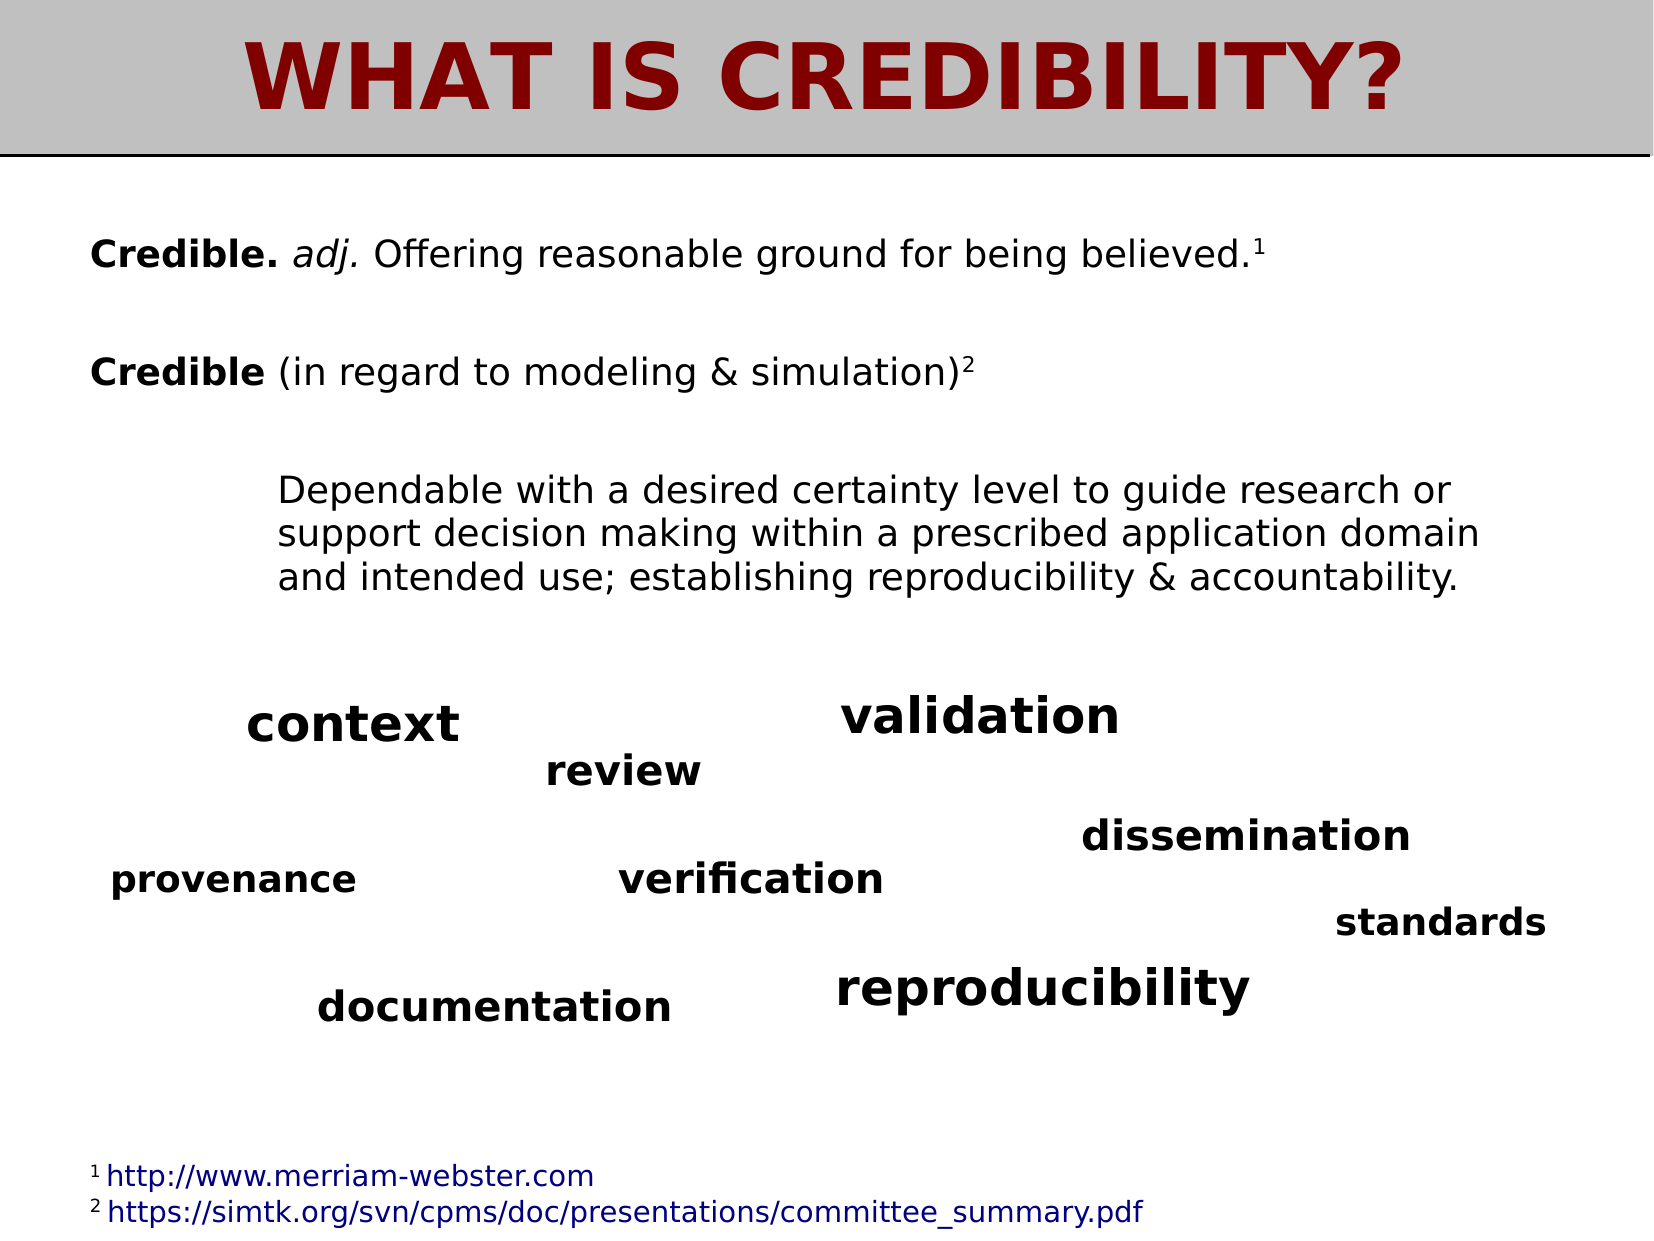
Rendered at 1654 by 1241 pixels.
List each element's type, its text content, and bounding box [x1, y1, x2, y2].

text_box reproducibility [821, 951, 1267, 1025]
text_box standards [1320, 893, 1562, 952]
text_box documentation [302, 975, 688, 1039]
text_box dissemination [1066, 804, 1455, 868]
text_box [0, 0, 1654, 156]
text_box provenance [95, 850, 373, 910]
text_box Dependable with a desired certainty level to guide research or support decision making within a prescribed application domain and intended use; establishing reproducibility & accountability. [262, 461, 1576, 607]
text_box Credible. adj. Offering reasonable ground for being believed.1 [75, 225, 1576, 284]
text_box WHAT IS CREDIBILITY? [0, 24, 1651, 132]
text_box review [530, 739, 718, 803]
text_box Credible (in regard to modeling & simulation)2 [75, 343, 1576, 402]
text_box verification [603, 847, 900, 911]
text_box validation [825, 679, 1137, 753]
text_box 1 http://www.merriam-webster.com 2 https://simtk.org/svn/cpms/doc/presentations/committee_summary.pdf [75, 1152, 1576, 1238]
text_box context [231, 687, 476, 761]
